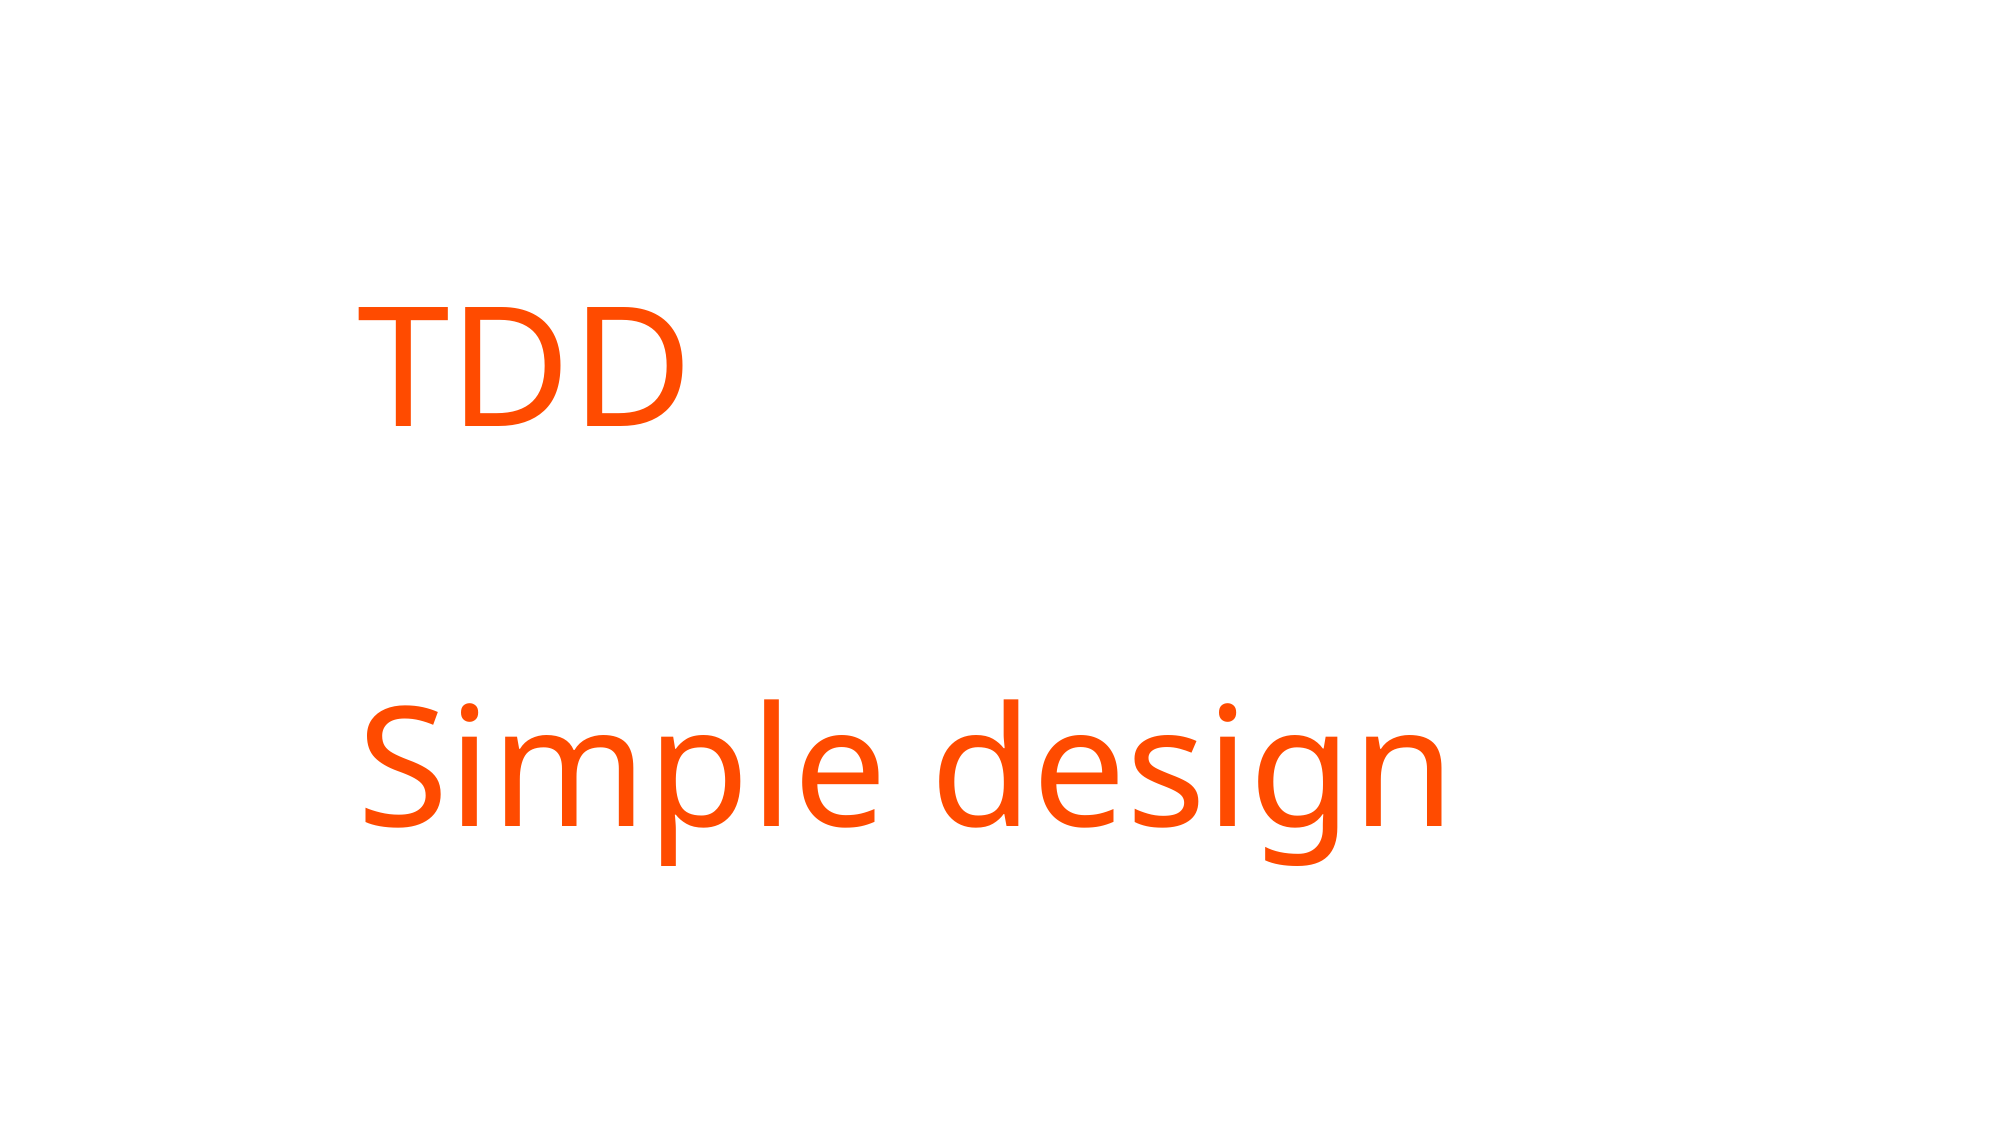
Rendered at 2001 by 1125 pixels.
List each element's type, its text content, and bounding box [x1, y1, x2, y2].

text_box TDD Refactoring Simple design [82, 251, 1918, 874]
